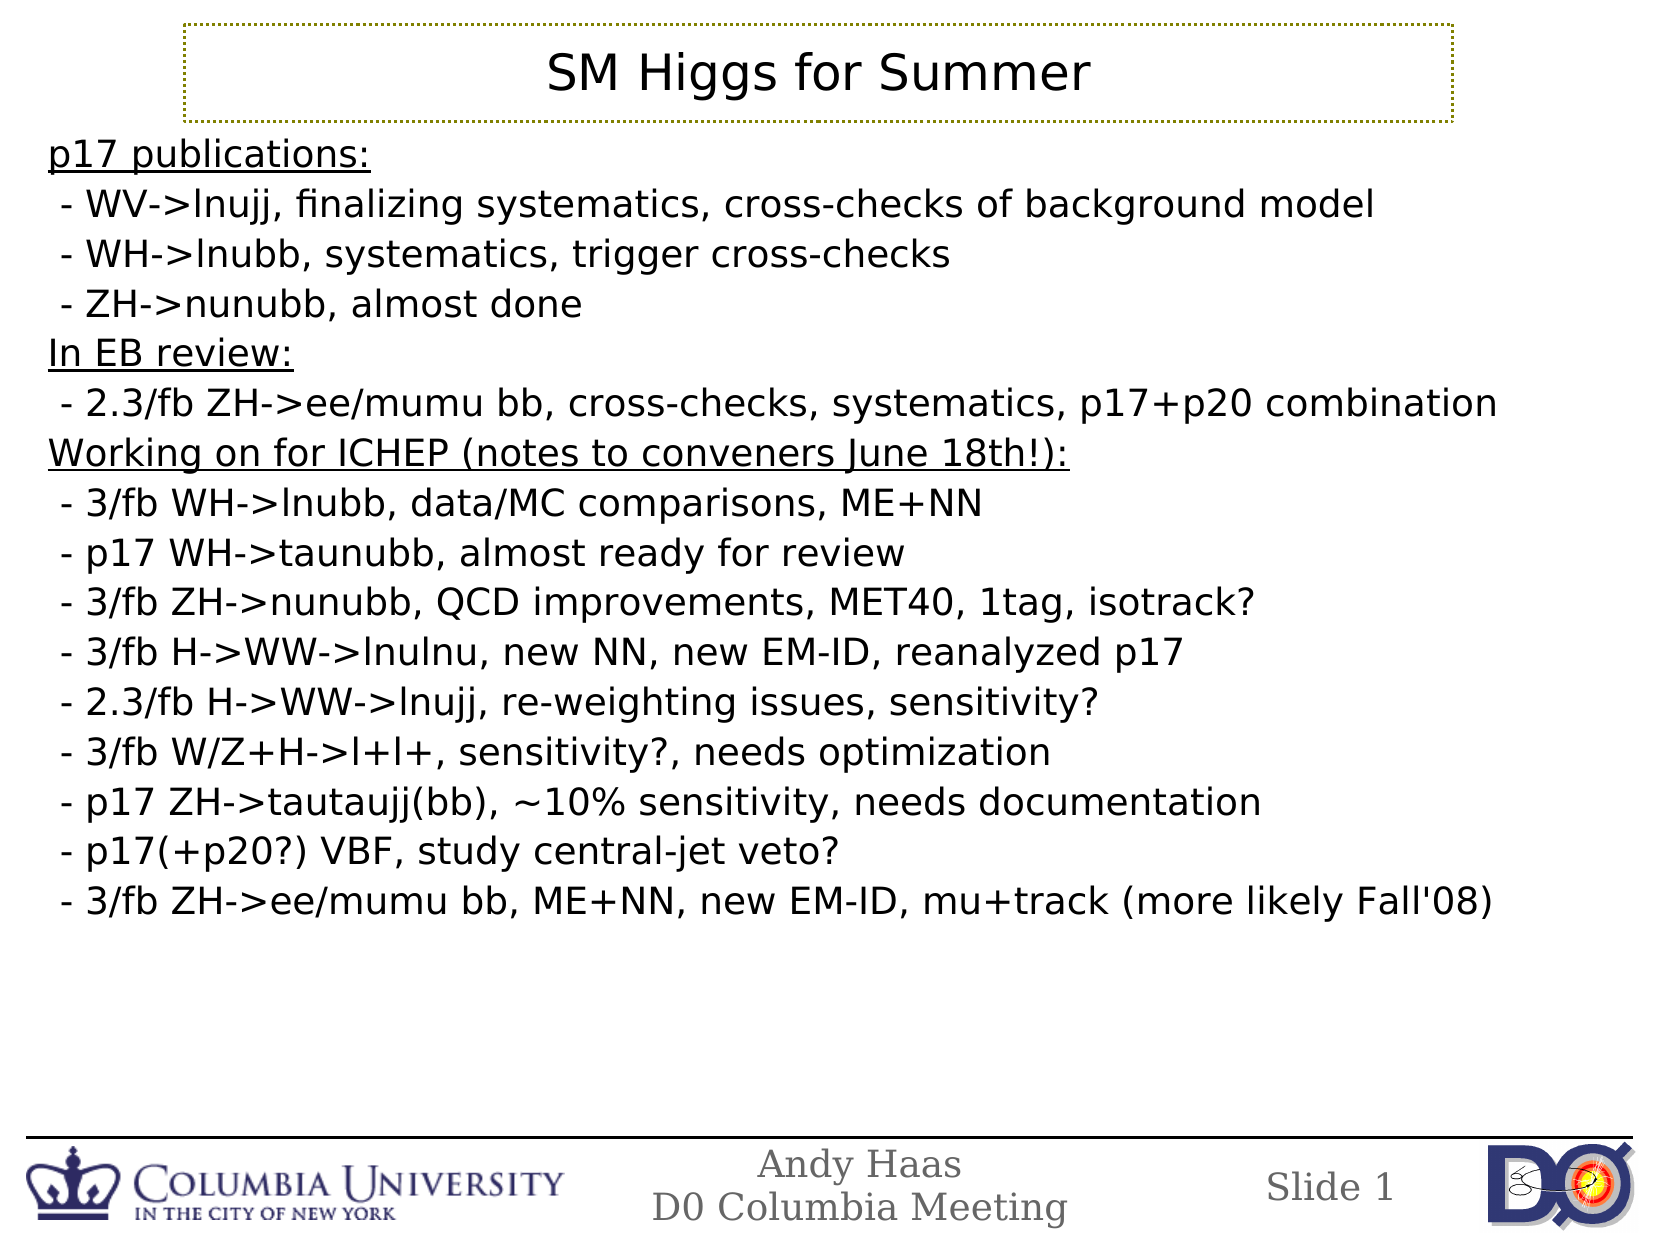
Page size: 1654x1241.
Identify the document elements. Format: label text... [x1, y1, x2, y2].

picture [1479, 1140, 1639, 1233]
list p17 publications: - WV->lnujj, finalizing systematics, cross-checks of background model - WH->lnubb, systematics, trigger cross-checks - ZH->nunubb, almost done In EB review: - 2.3/fb ZH->ee/mumu bb, cross-checks, systematics, p17+p20 combination Working on for ICHEP (notes to conveners June 18th!): - 3/fb WH->lnubb, data/MC comparisons, ME+NN - p17 WH->taunubb, almost ready for review - 3/fb ZH->nunubb, QCD improvements, MET40, 1tag, isotrack? - 3/fb H->WW->lnulnu, new NN, new EM-ID, reanalyzed p17 - 2.3/fb H->WW->lnujj, re-weighting issues, sensitivity? - 3/fb W/Z+H->l+l+, sensitivity?, needs optimization - p17 ZH->tautaujj(bb), ~10% sensitivity, needs documentation - p17(+p20?) VBF, study central-jet veto? - 3/fb ZH->ee/mumu bb, ME+NN, new EM-ID, mu+track (more likely Fall'08) [30, 140, 1654, 1125]
picture [26, 1146, 565, 1220]
title SM Higgs for Summer [184, 24, 1453, 122]
